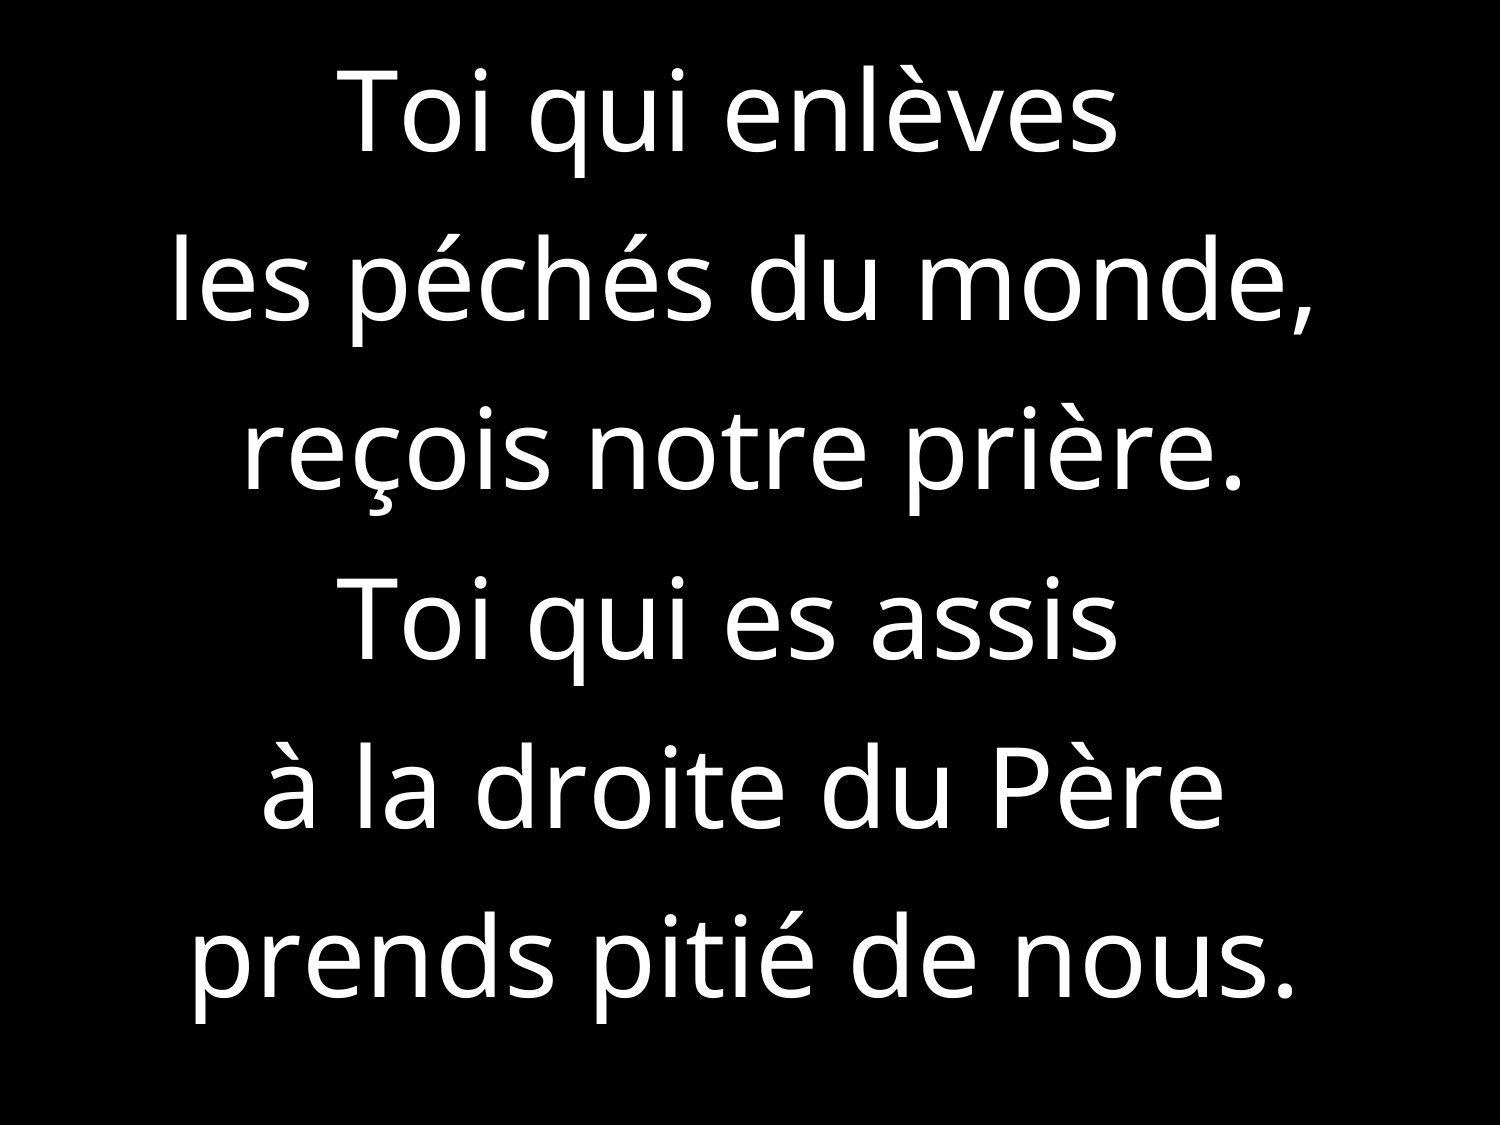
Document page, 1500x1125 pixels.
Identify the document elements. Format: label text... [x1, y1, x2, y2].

text_box Toi qui enlèves les péchés du monde, reçois notre prière. Toi qui es assis à la droite du Père prends pitié de nous. [17, 31, 1471, 970]
